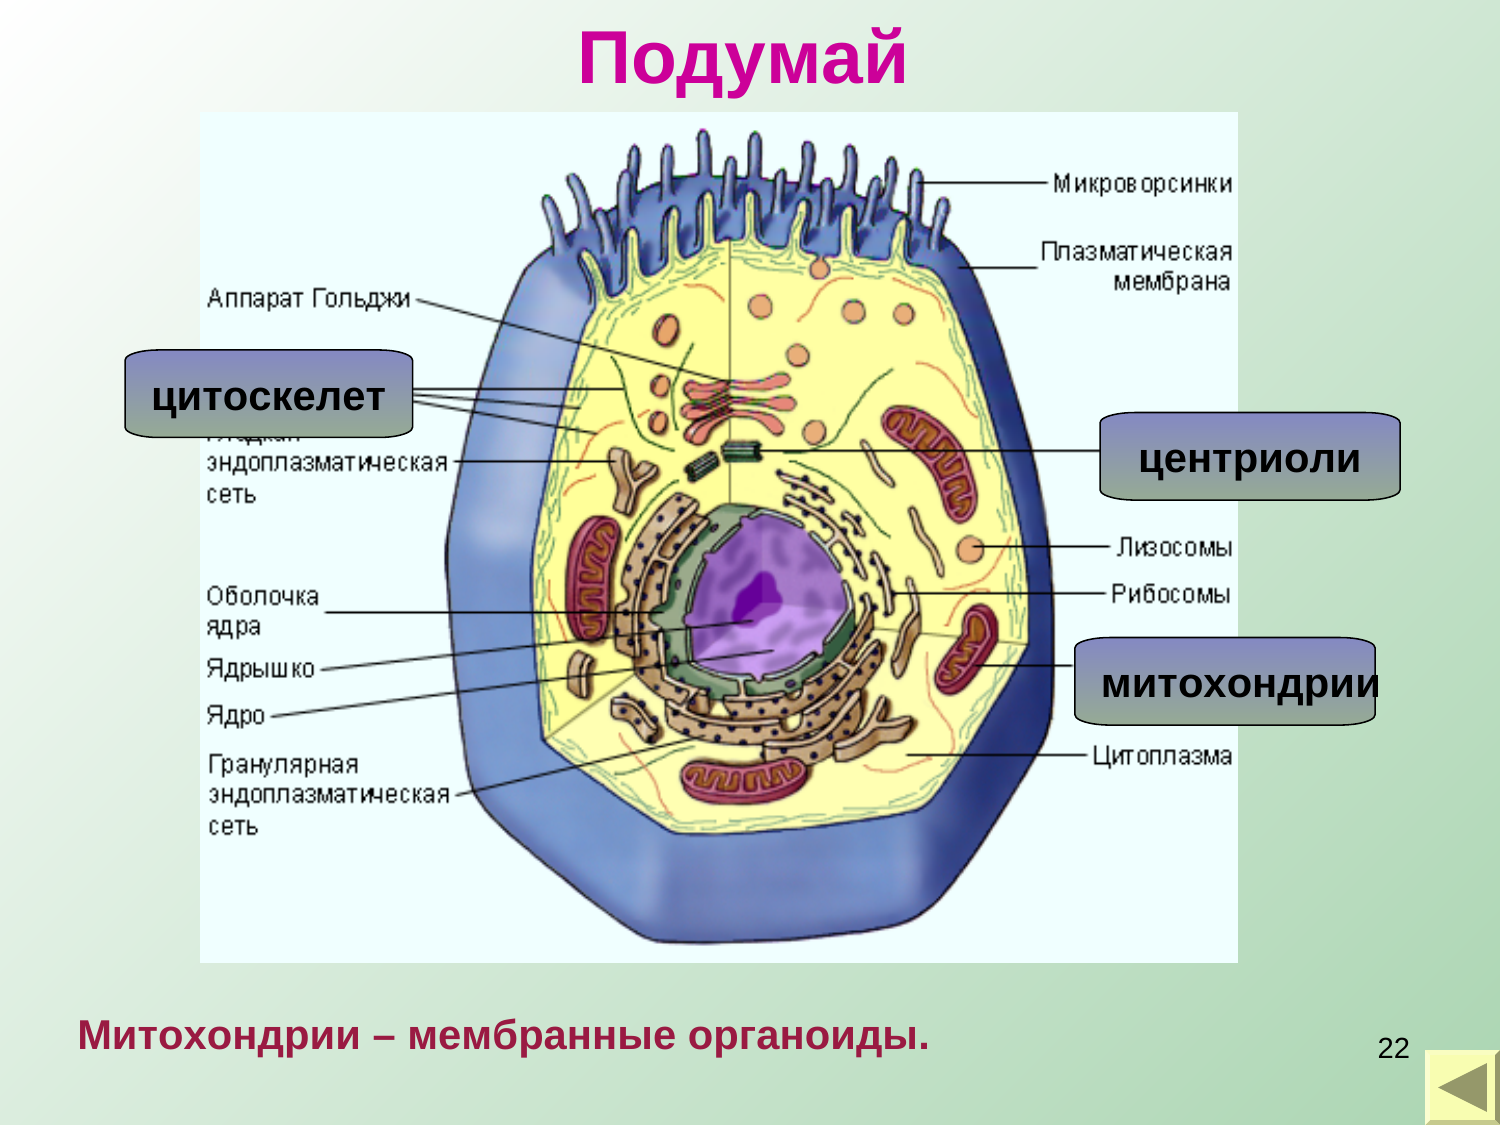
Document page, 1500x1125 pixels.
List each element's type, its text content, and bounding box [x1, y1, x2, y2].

text_box Митохондрии – мембранные органоиды. [62, 999, 963, 1066]
text_box центриоли [1100, 412, 1401, 501]
text_box митохондрии [1074, 637, 1376, 726]
text_box цитоскелет [125, 349, 413, 438]
picture [200, 112, 1238, 963]
text_box [1427, 1050, 1500, 1125]
text_box Подумай [562, 1, 946, 107]
